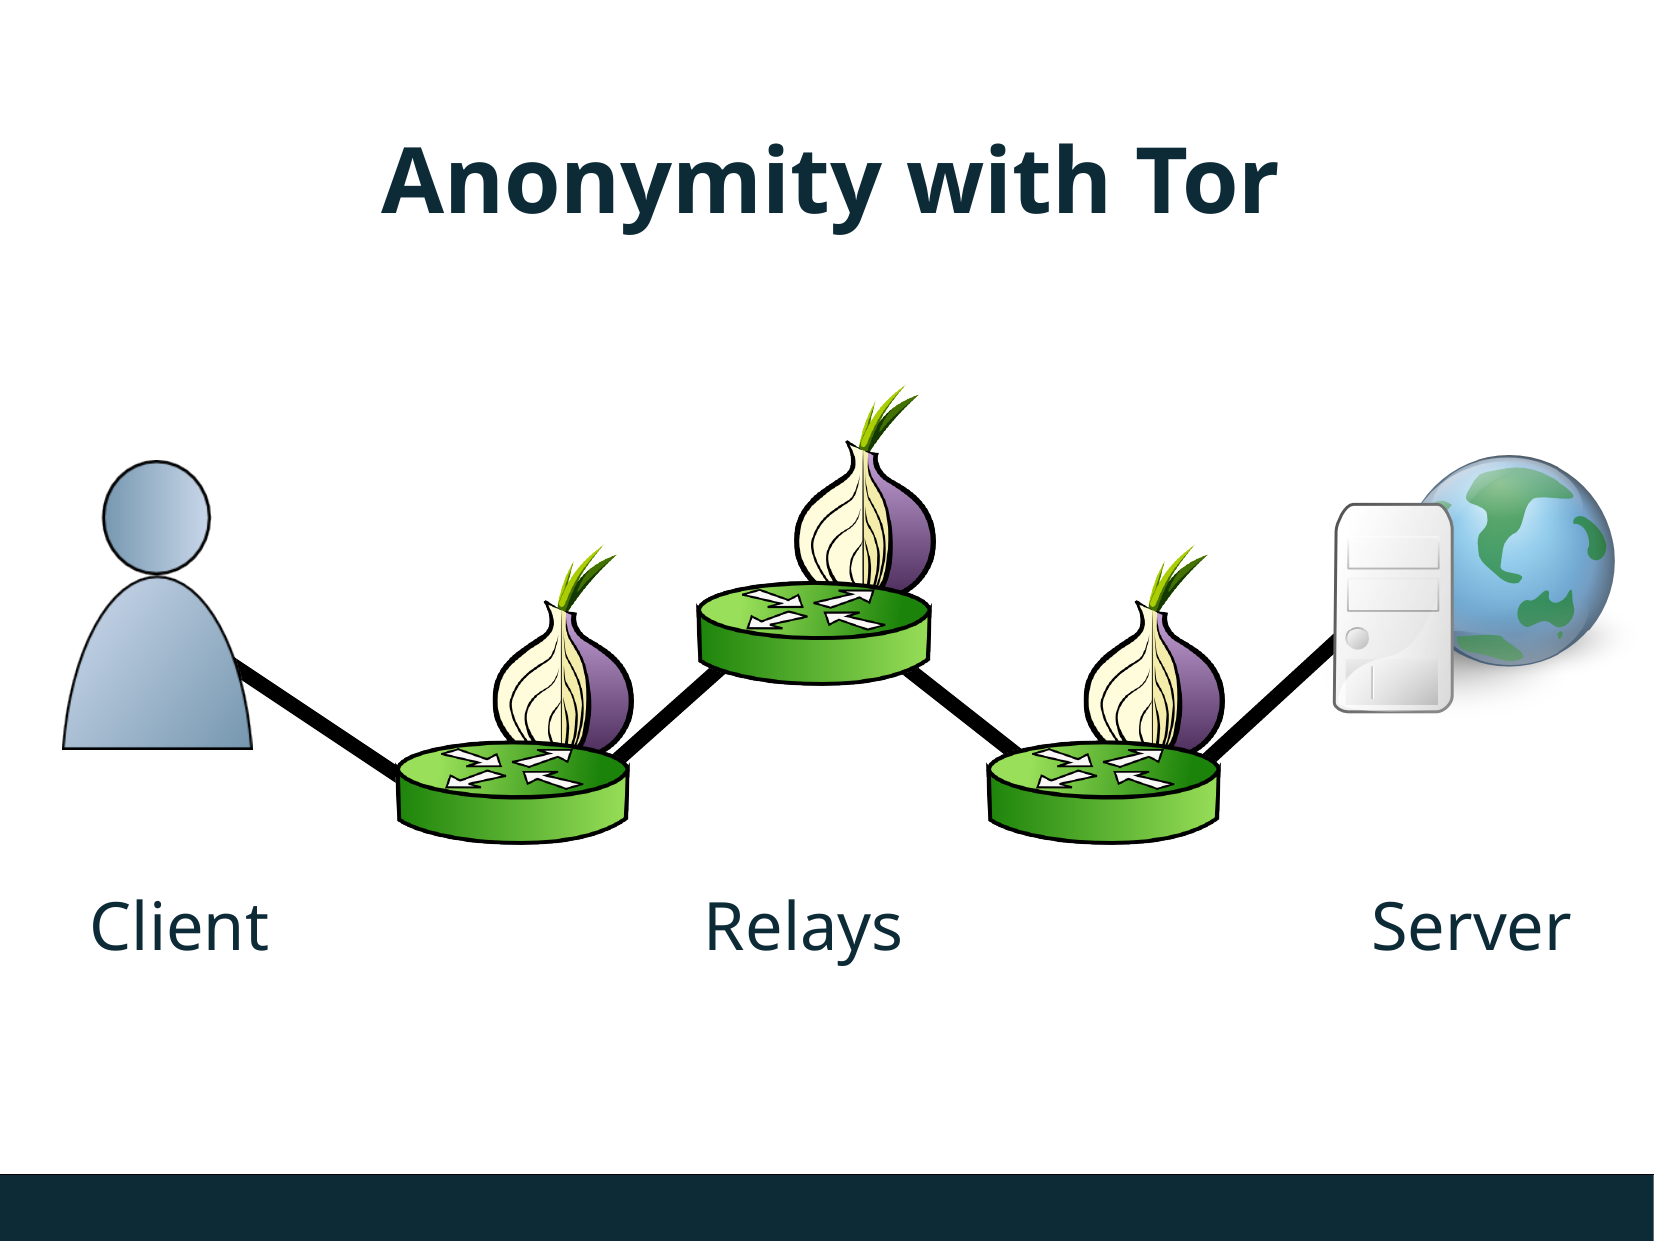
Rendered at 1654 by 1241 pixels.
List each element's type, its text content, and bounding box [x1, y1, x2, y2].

text_box Relays [689, 871, 887, 963]
picture [978, 544, 1225, 845]
picture [62, 460, 253, 750]
picture [1320, 455, 1638, 719]
picture [387, 544, 634, 845]
text_box Client [75, 871, 269, 963]
text_box Server [1356, 871, 1564, 963]
title Anonymity with Tor [86, 74, 1575, 282]
picture [688, 384, 936, 686]
